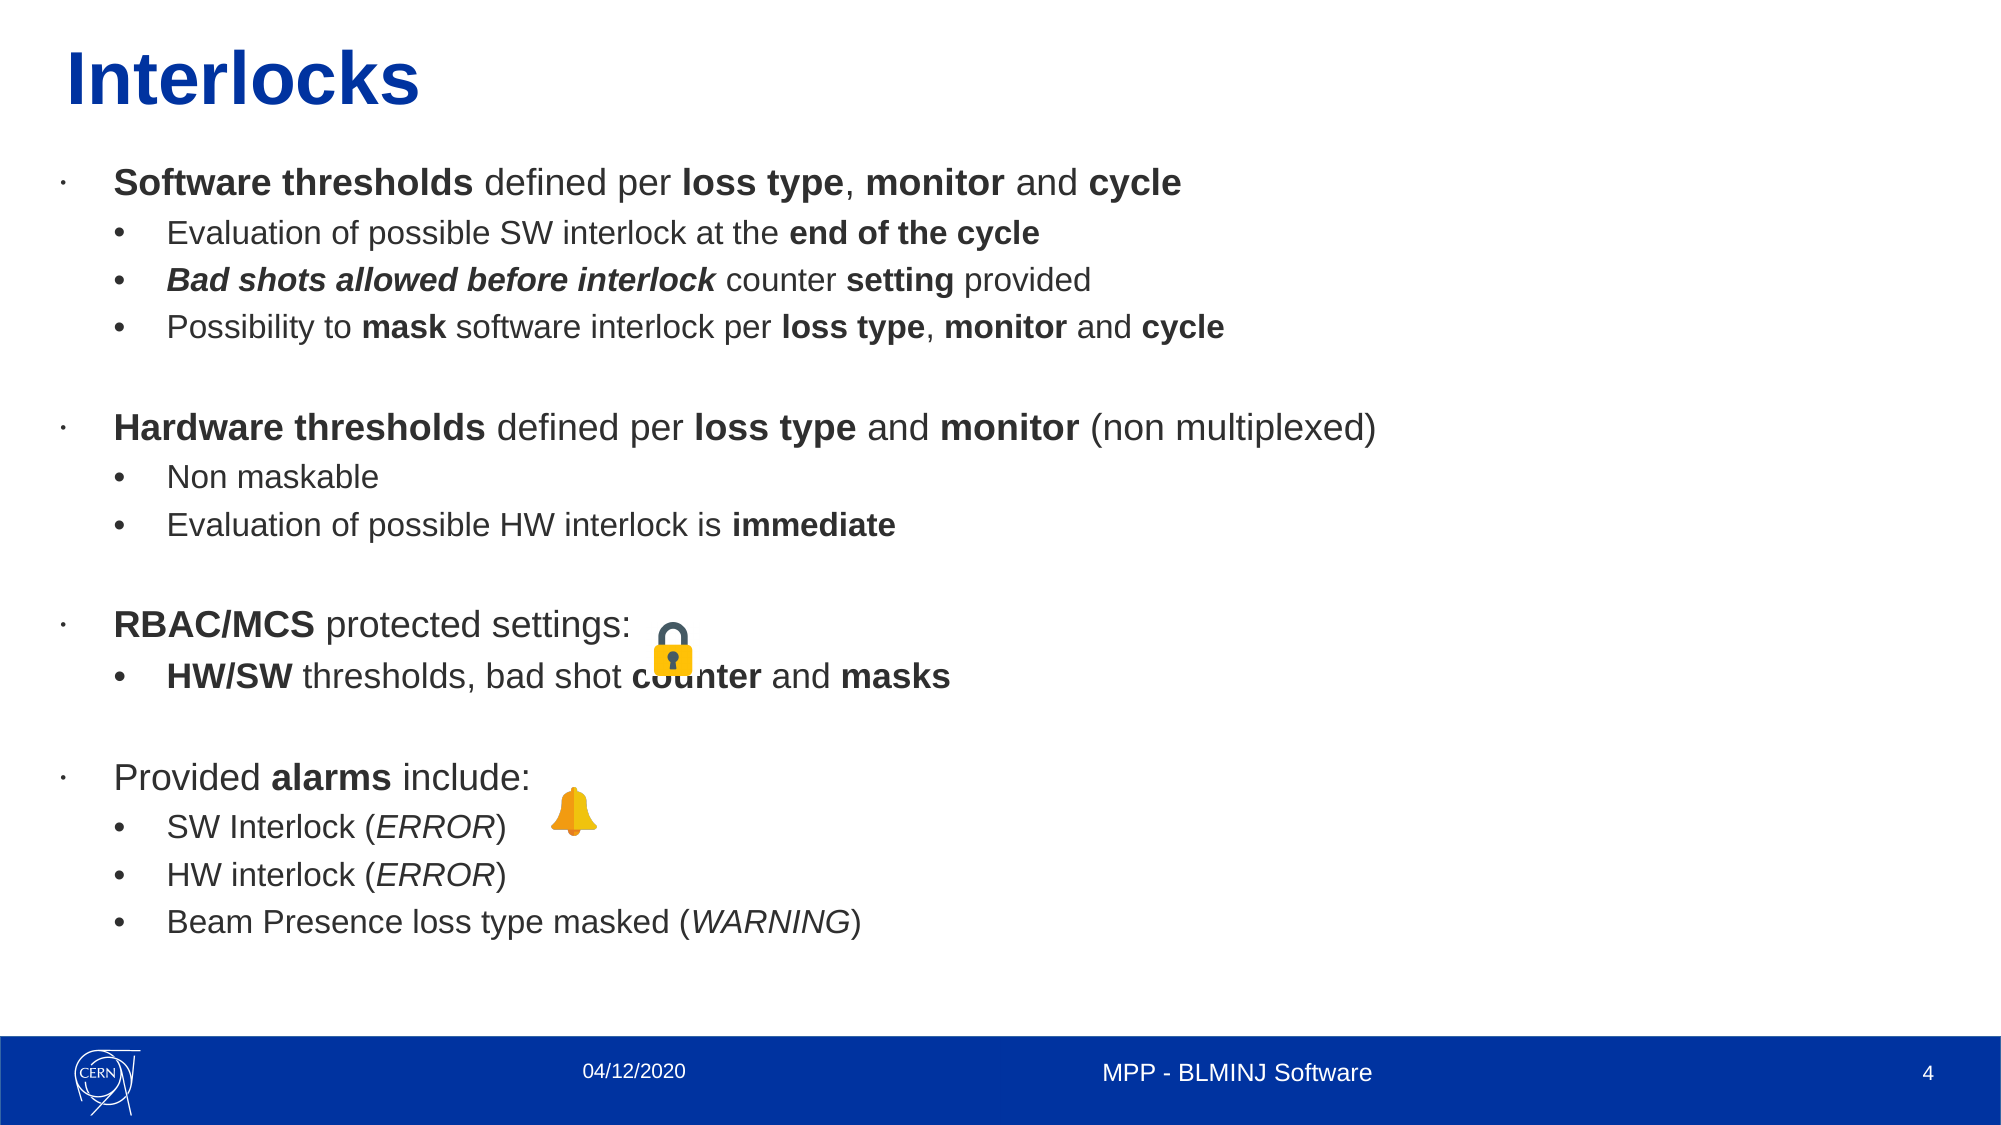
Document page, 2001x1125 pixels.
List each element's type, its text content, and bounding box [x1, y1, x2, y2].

slide_number 04/12/2020 [571, 1041, 686, 1102]
picture [646, 622, 700, 677]
title Interlocks [66, 44, 1934, 135]
picture [549, 787, 599, 838]
list Software thresholds defined per loss type, monitor and cycle Evaluation of possible SW interlock at the end of the cycle Bad shots allowed before interlock counter setting provided Possibility to mask software interlock per loss type, monitor and cycle Hardware thresholds defined per loss type and monitor (non multiplexed) Non maskable Evaluation of possible HW interlock is immediate RBAC/MCS protected settings: HW/SW thresholds, bad shot counter and masks Provided alarms include: SW Interlock (ERROR) HW interlock (ERROR) Beam Presence loss type masked (WARNING) [58, 109, 1925, 1008]
footer MPP - BLMINJ Software [698, 1042, 1777, 1103]
picture [1, 1037, 2000, 1125]
slide_number 4 [1822, 1042, 1935, 1103]
